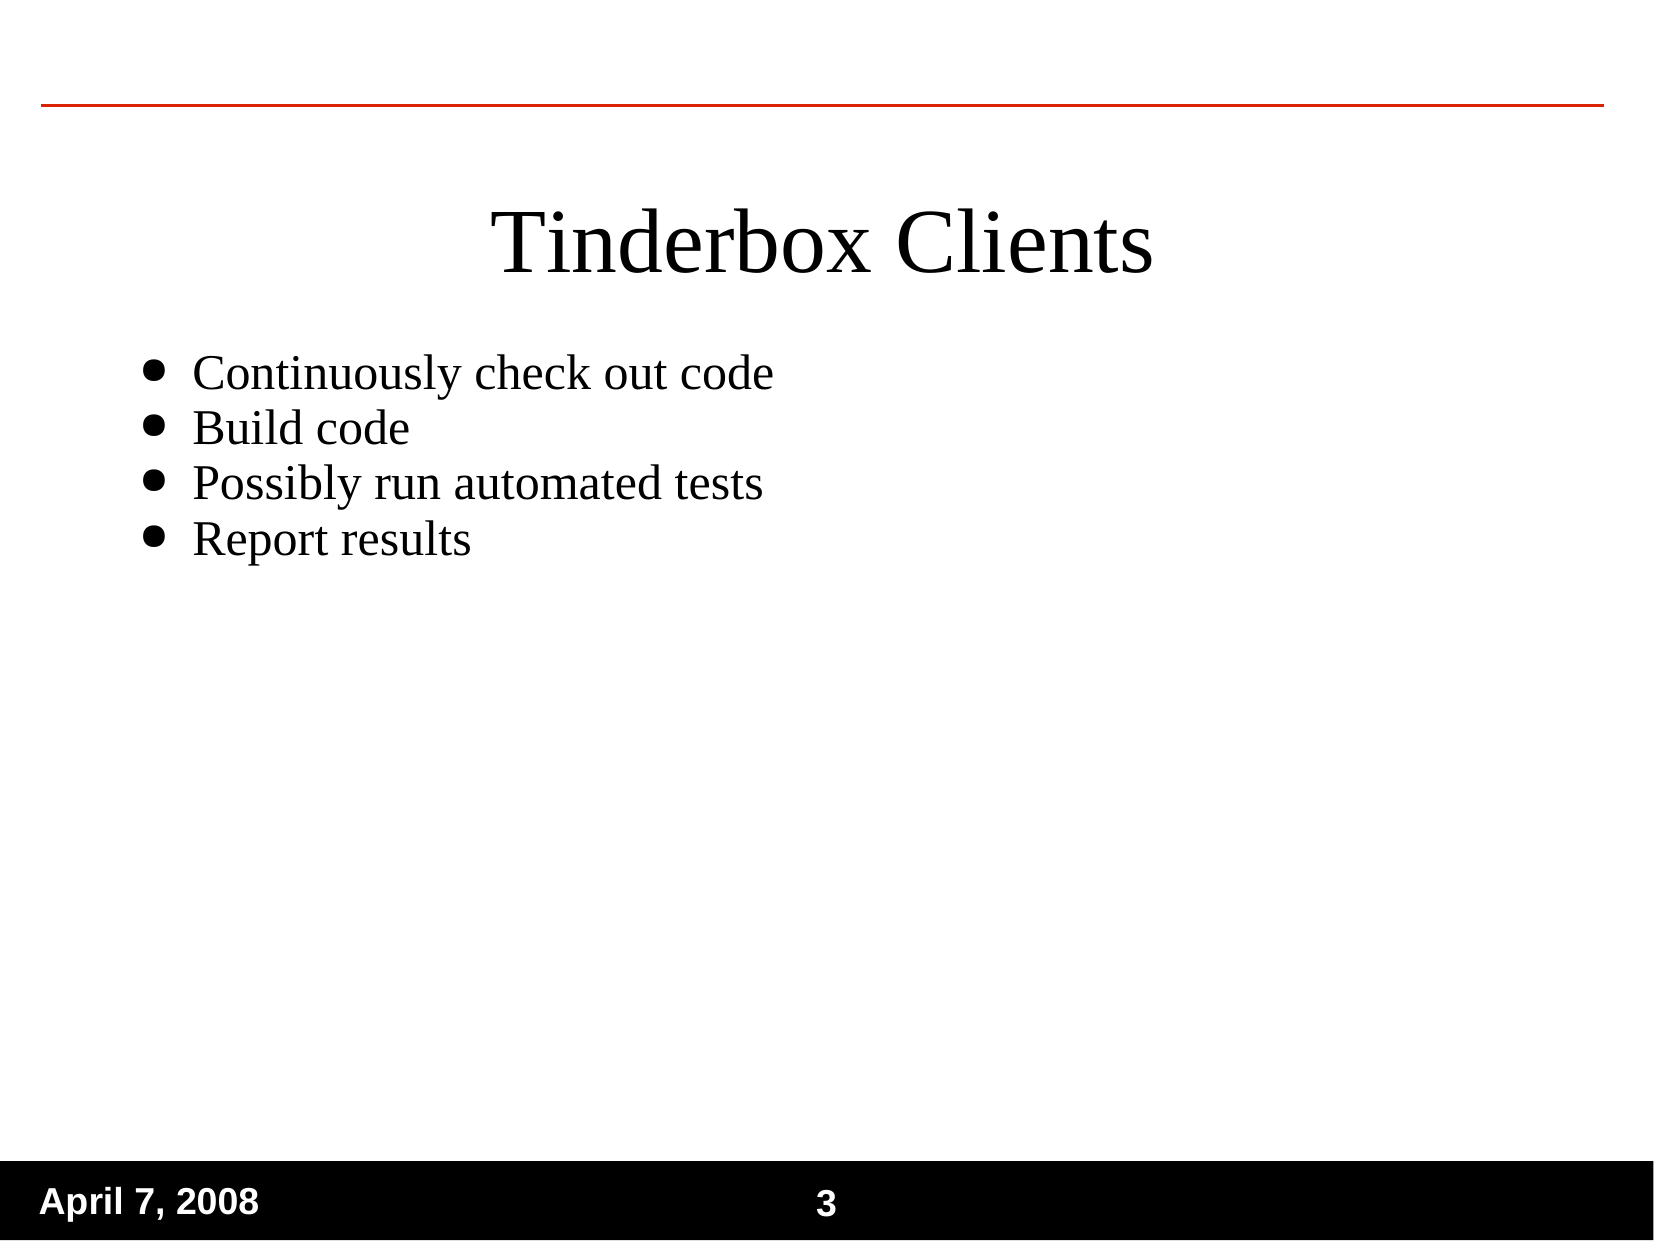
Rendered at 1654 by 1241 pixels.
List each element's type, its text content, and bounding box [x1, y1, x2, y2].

title Tinderbox Clients [117, 137, 1530, 346]
list Continuously check out code Build code Possibly run automated tests Report results [121, 344, 1534, 1127]
